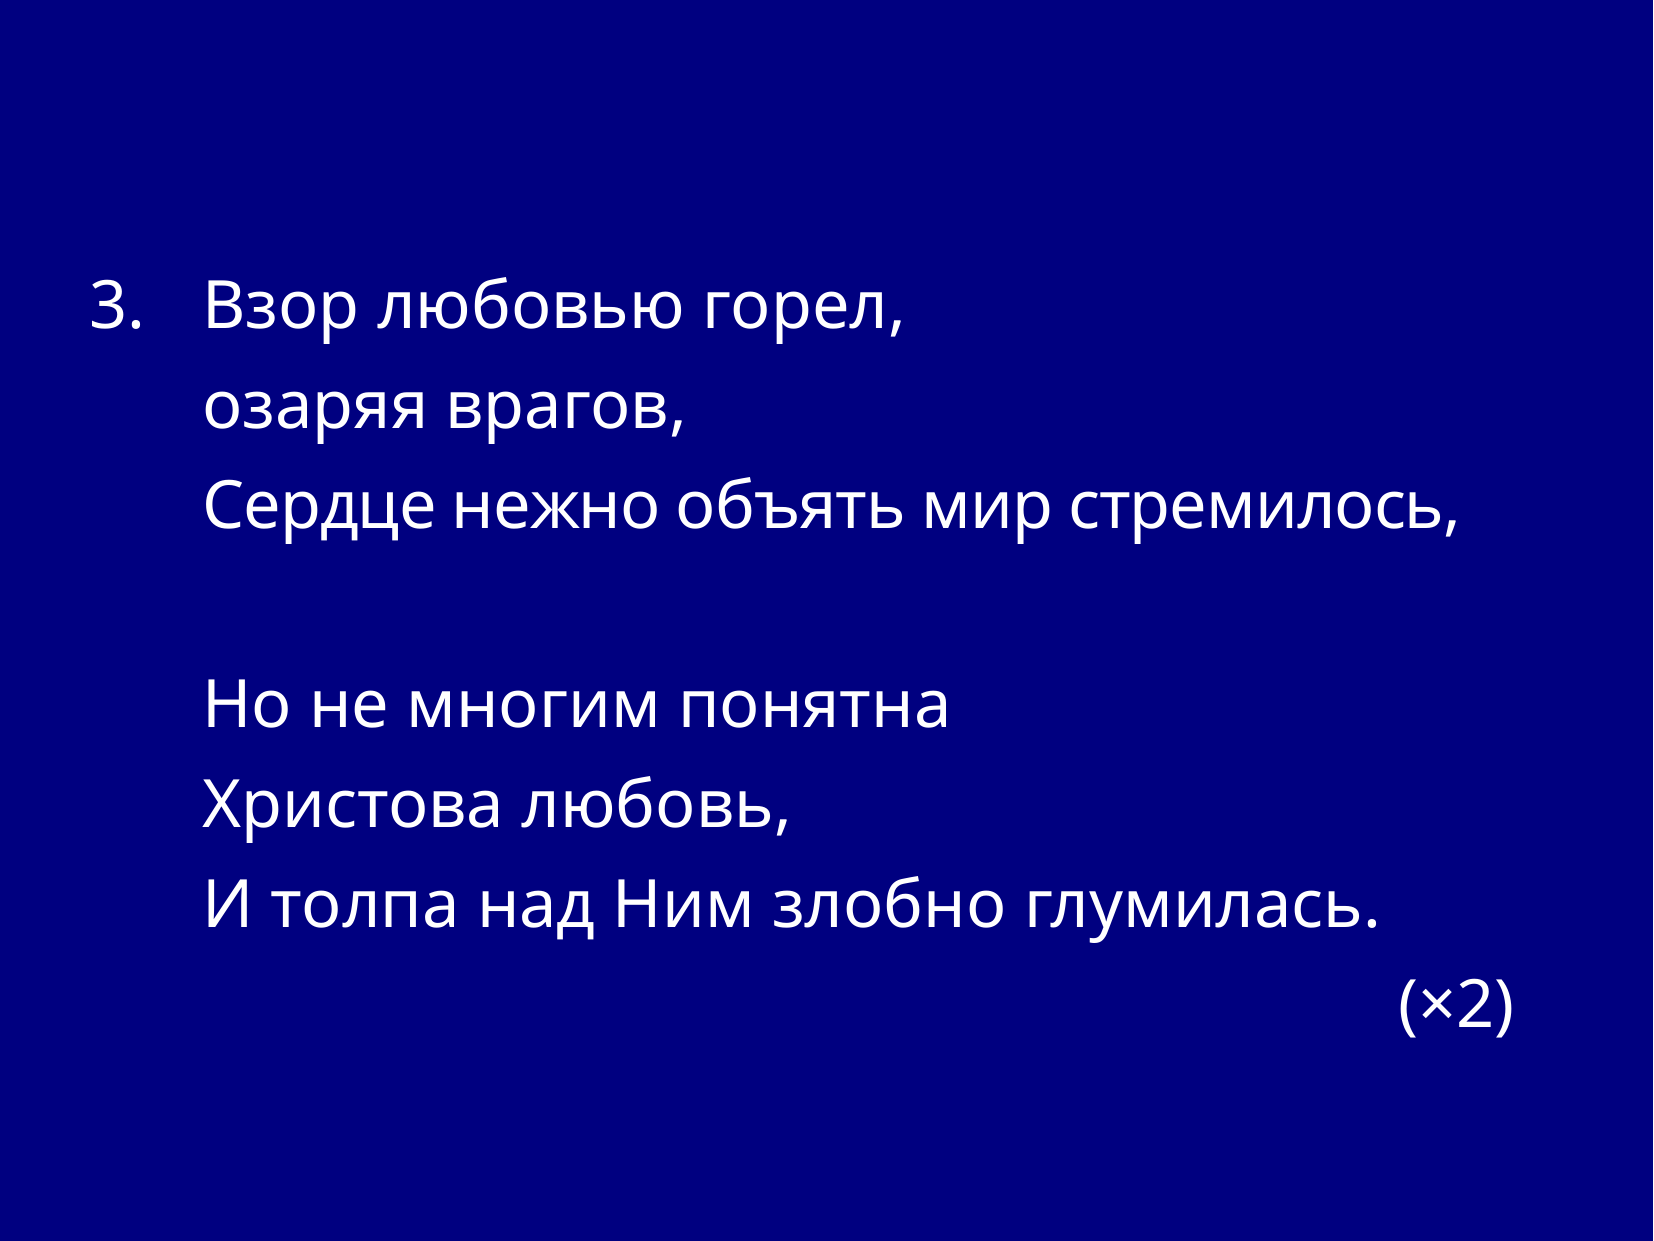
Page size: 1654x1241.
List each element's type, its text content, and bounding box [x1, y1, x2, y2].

text_box 3. Взор любовью горел, озаряя врагов, Сердце нежно объять мир стремилось, Но не многим понятна Христова любовь, И толпа над Ним злобно глумилась. (×2) [75, 150, 1576, 1163]
